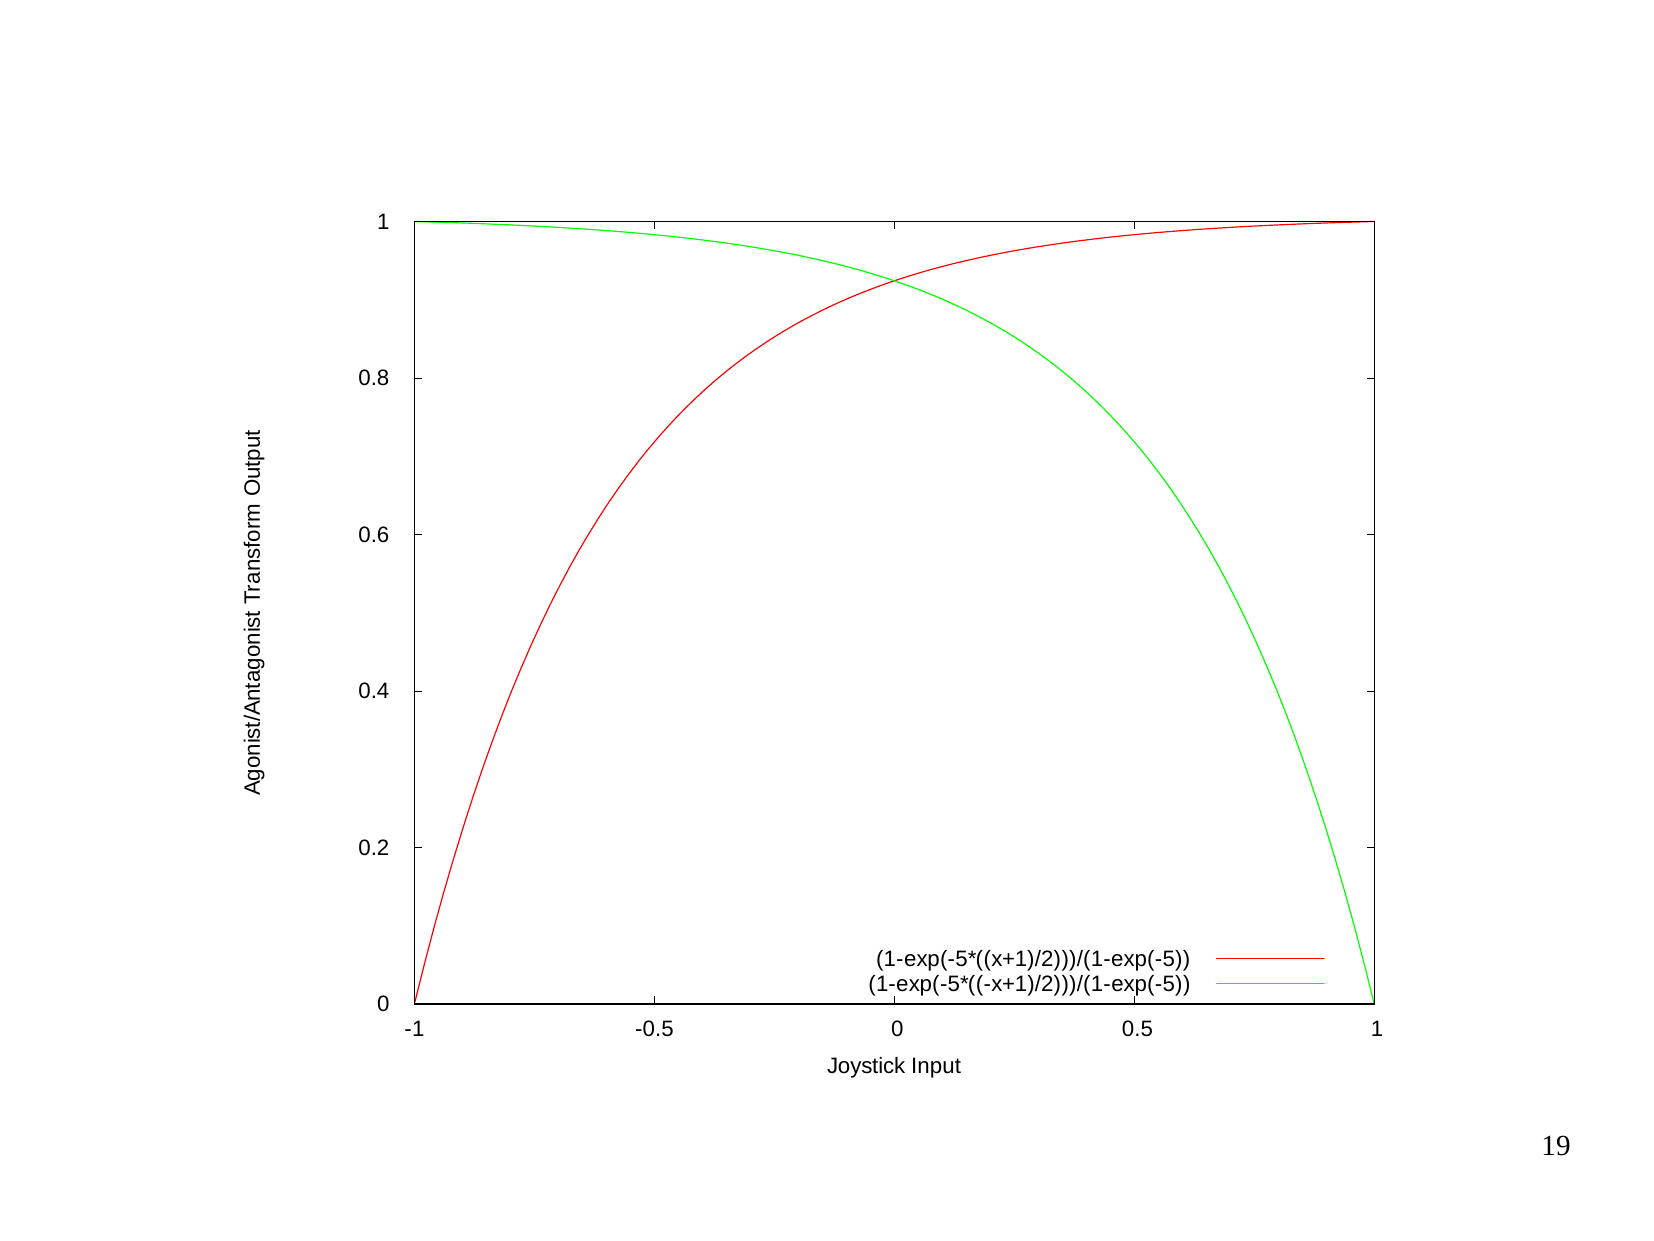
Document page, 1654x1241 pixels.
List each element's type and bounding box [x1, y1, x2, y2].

picture [227, 171, 1437, 1079]
